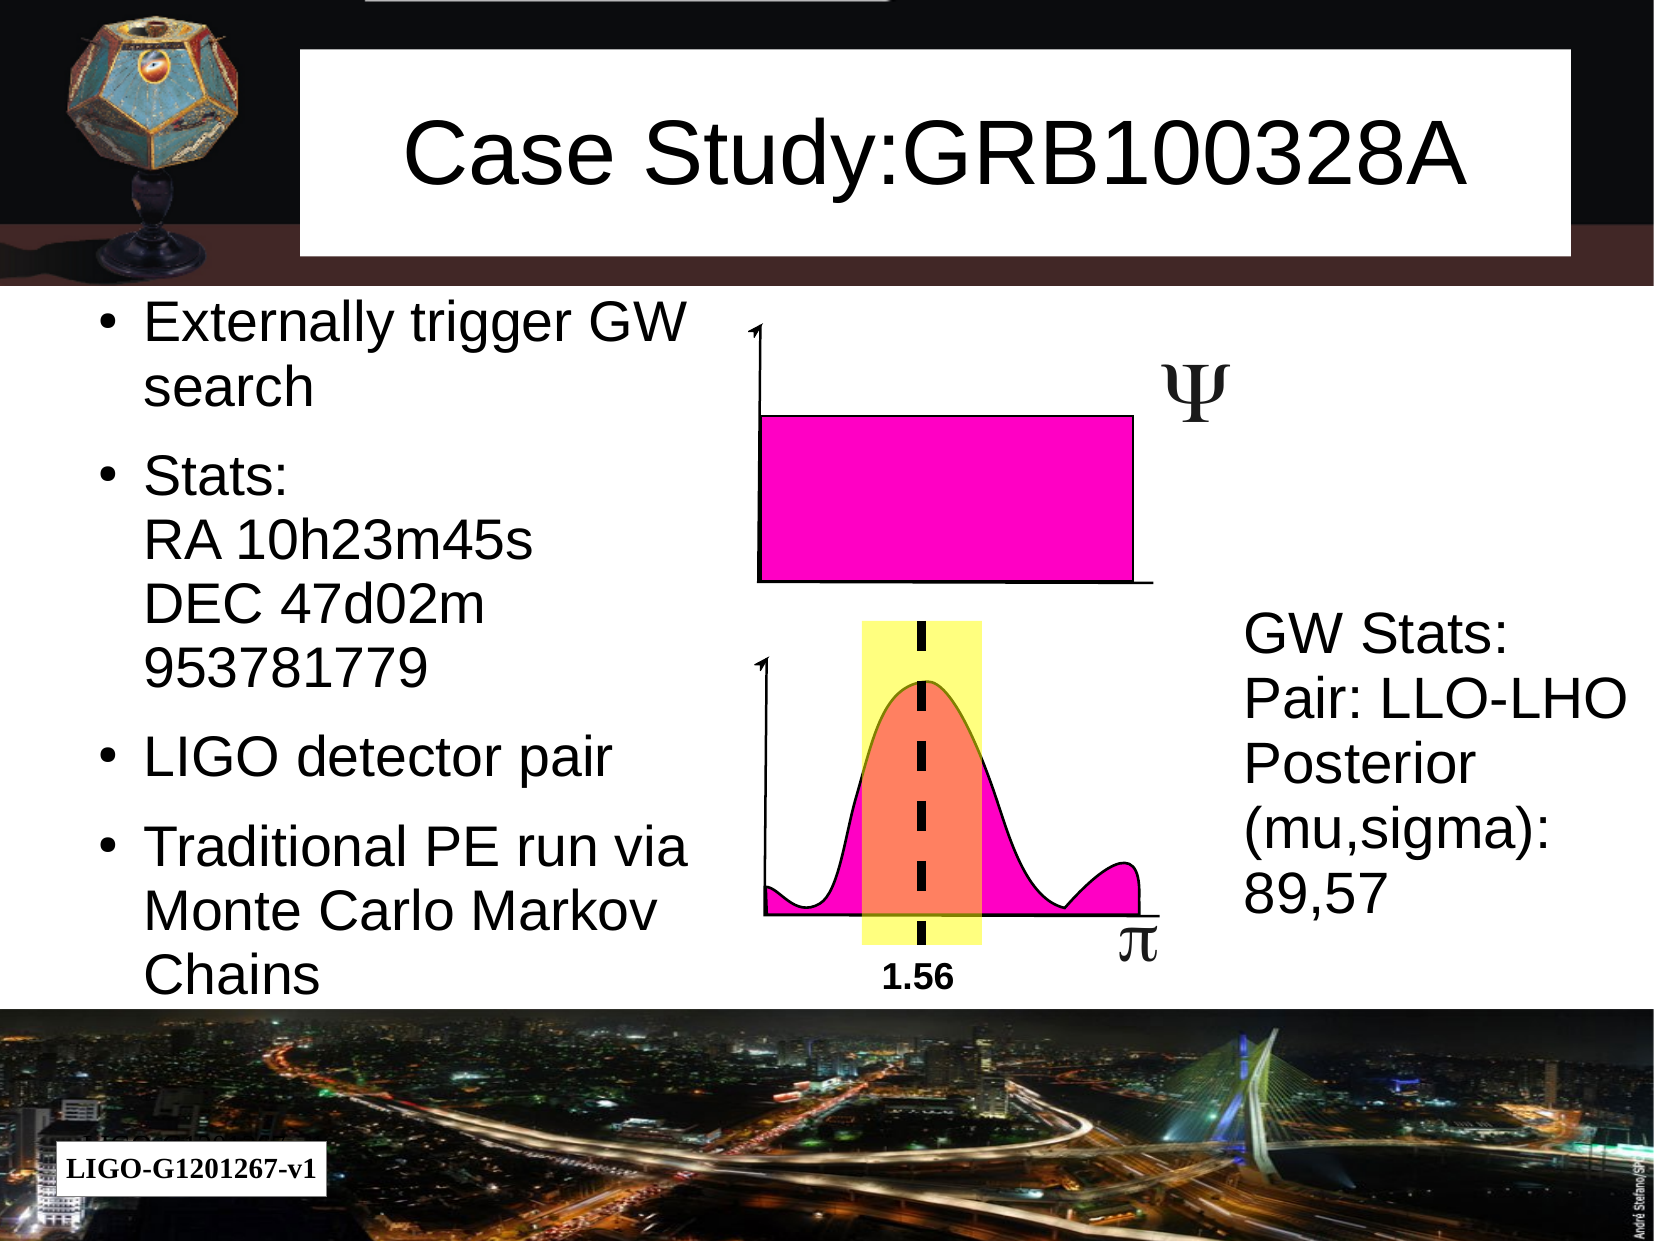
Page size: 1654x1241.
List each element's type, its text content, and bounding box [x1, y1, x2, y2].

chart [1110, 922, 1168, 966]
picture [0, 1009, 1654, 1241]
picture [0, 0, 1654, 991]
text_box 1.56 [866, 948, 972, 1006]
text_box GW Stats: Pair: LLO-LHO Posterior (mu,sigma): 89,57 [1229, 593, 1654, 946]
title Case Study:GRB100328A [300, 49, 1571, 257]
list Externally trigger GW search Stats: RA 10h23m45s DEC 47d02m 953781779 LIGO detector pair Traditional PE run via Monte Carlo Markov Chains [82, 290, 793, 1010]
chart [1151, 360, 1241, 427]
text_box [861, 620, 982, 945]
